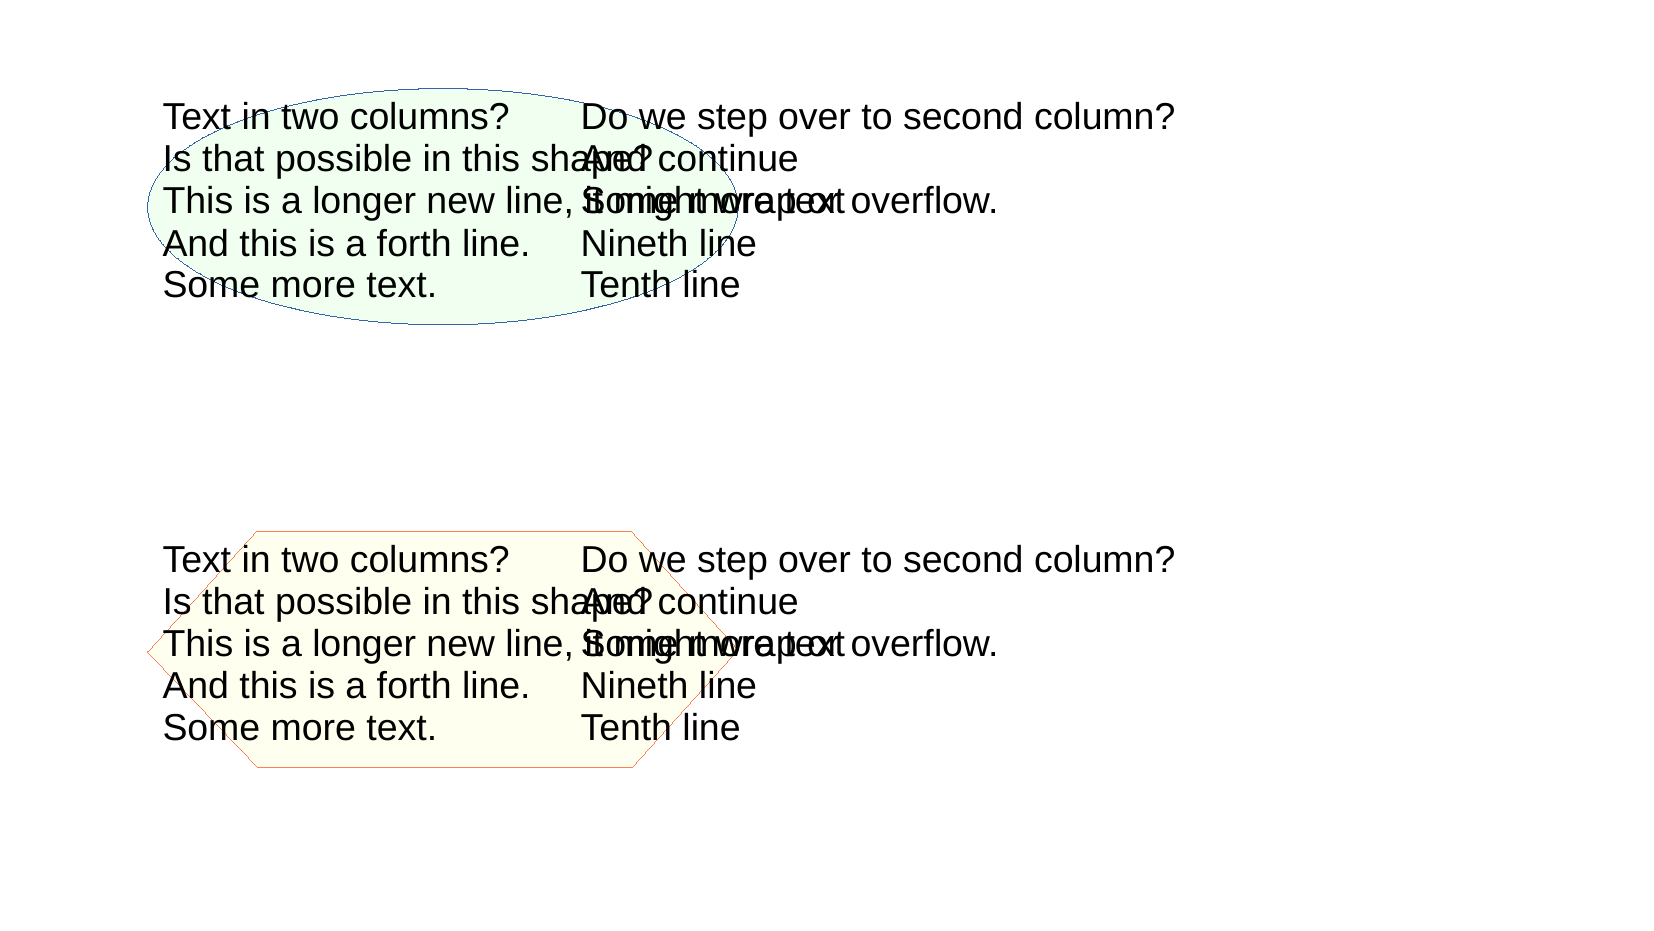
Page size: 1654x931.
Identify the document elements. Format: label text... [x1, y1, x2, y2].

text_box Text in two columns? Is that possible in this shape? This is a longer new line, it might wrap or overflow. And this is a forth line. Some more text. Do we step over to second column? And continue Some more text Nineth line Tenth line [147, 88, 739, 325]
text_box Text in two columns? Is that possible in this shape? This is a longer new line, it might wrap or overflow. And this is a forth line. Some more text. Do we step over to second column? And continue Some more text Nineth line Tenth line [147, 531, 733, 768]
